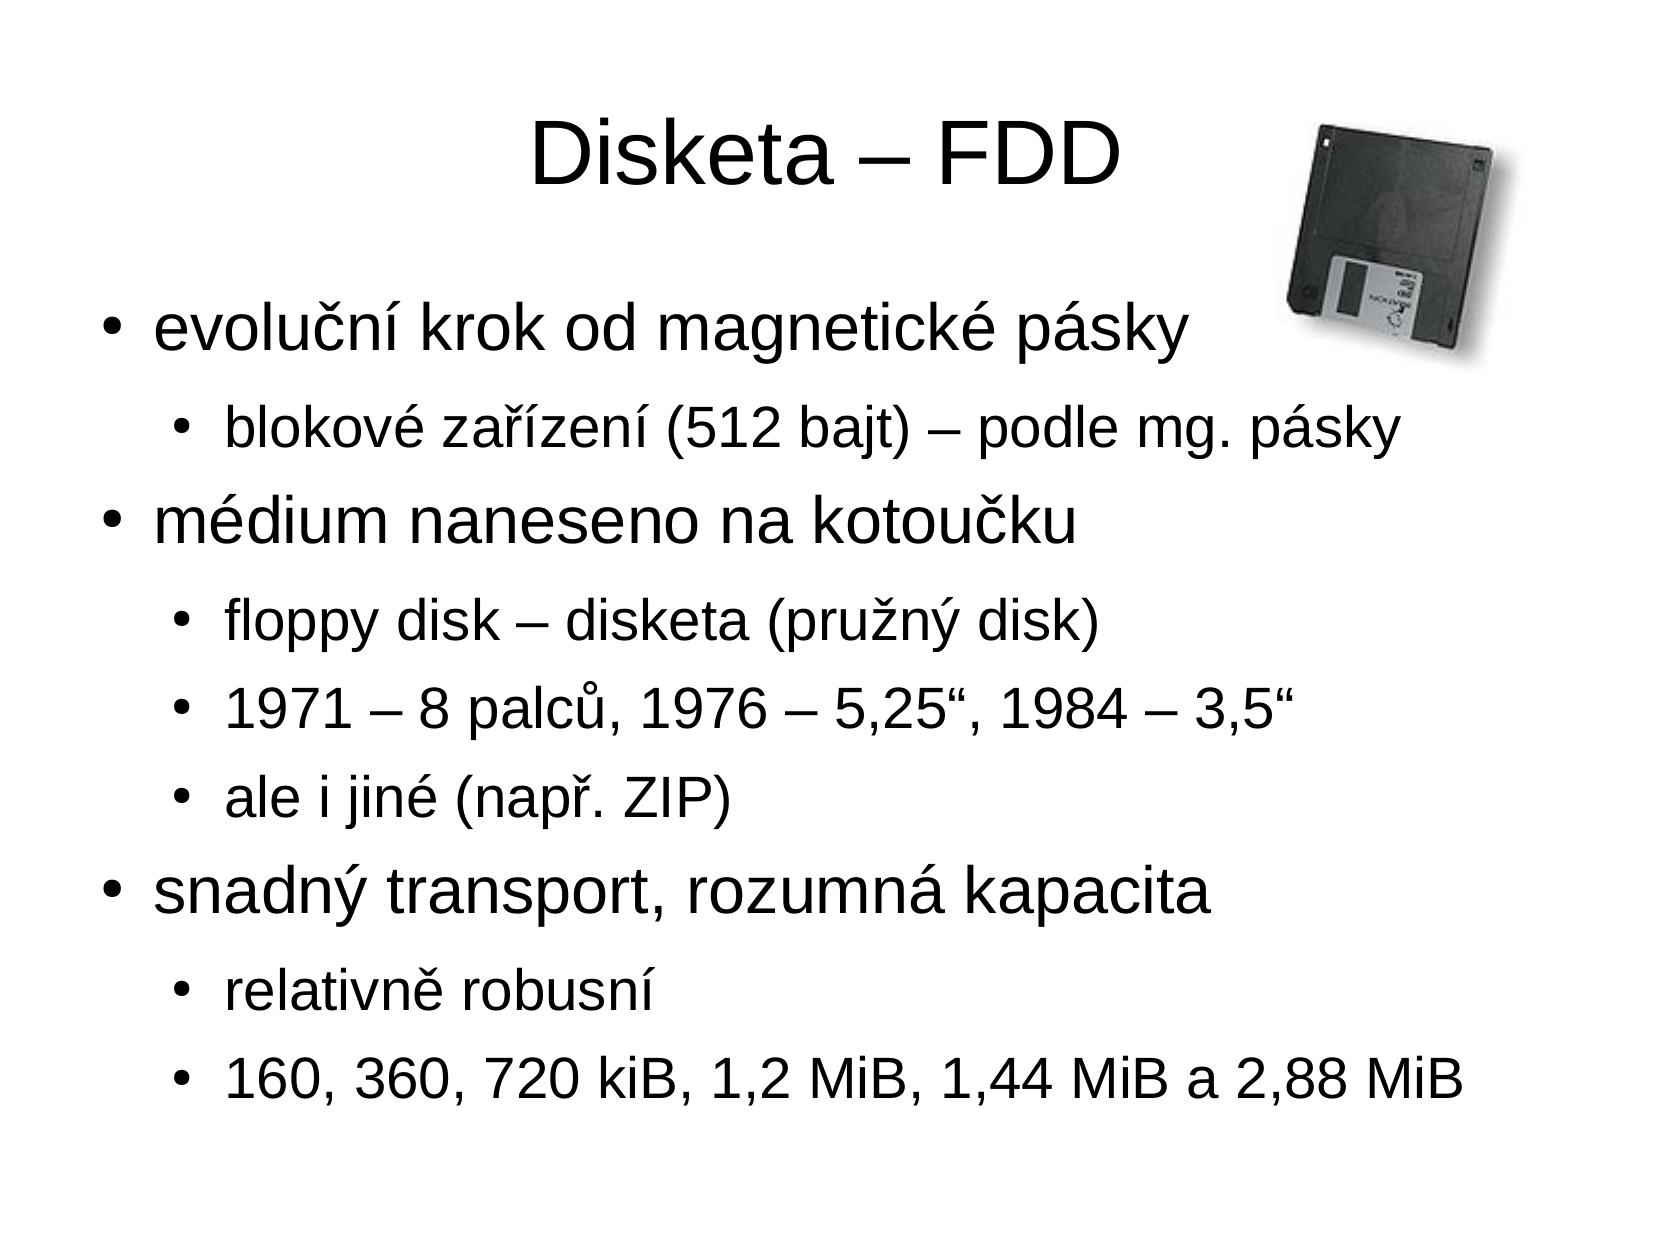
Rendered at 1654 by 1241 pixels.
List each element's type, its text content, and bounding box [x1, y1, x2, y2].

picture [1210, 90, 1586, 384]
title Disketa – FDD [82, 56, 1571, 250]
list evoluční krok od magnetické pásky blokové zařízení (512 bajt) – podle mg. pásky médium naneseno na kotoučku floppy disk – disketa (pružný disk) 1971 – 8 palců, 1976 – 5,25“, 1984 – 3,5“ ale i jiné (např. ZIP) snadný transport, rozumná kapacita relativně robusní 160, 360, 720 kiB, 1,2 MiB, 1,44 MiB a 2,88 MiB [82, 290, 1571, 1112]
